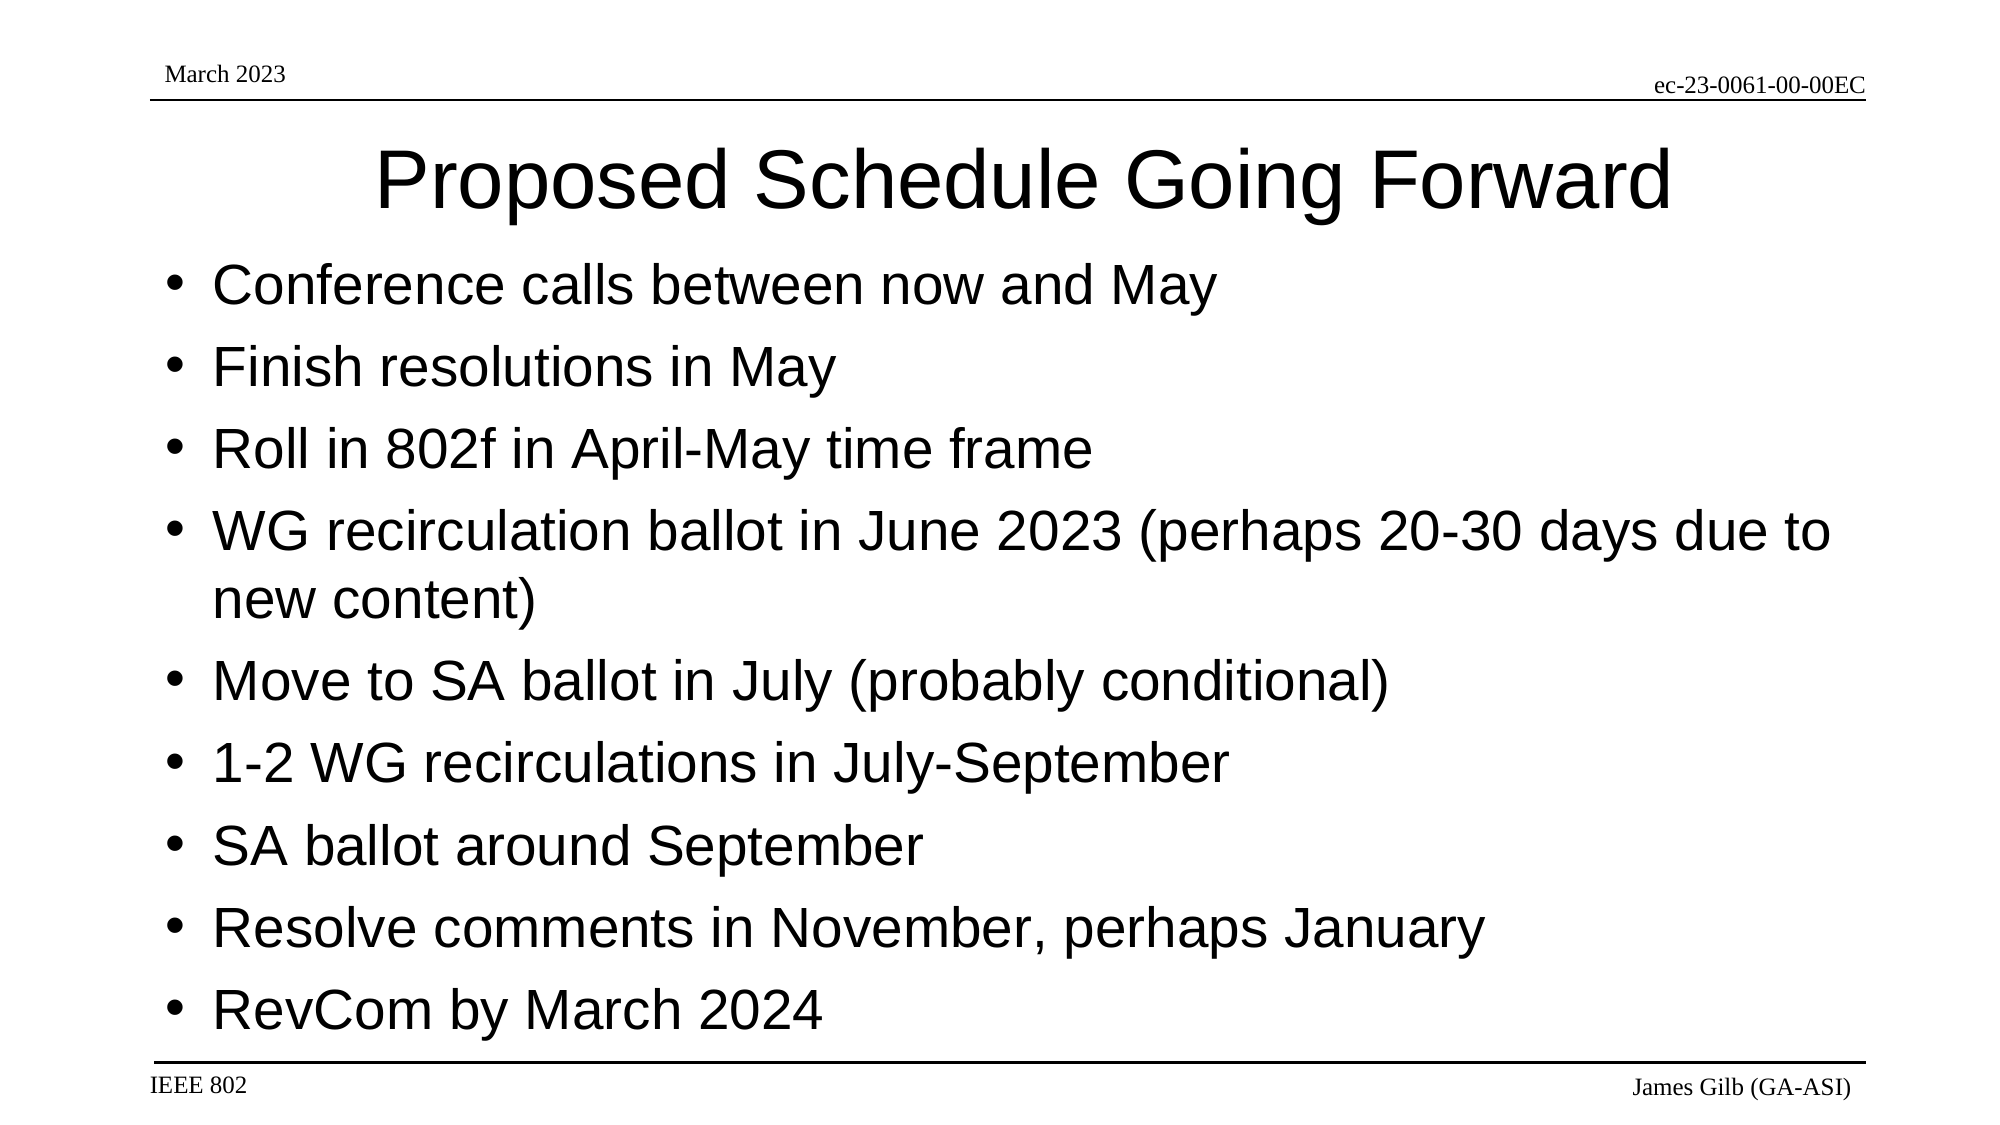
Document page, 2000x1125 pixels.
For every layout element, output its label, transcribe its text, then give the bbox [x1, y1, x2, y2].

title Proposed Schedule Going Forward [149, 112, 1900, 238]
list Conference calls between now and May Finish resolutions in May Roll in 802f in April-May time frame WG recirculation ballot in June 2023 (perhaps 20-30 days due to new content) Move to SA ballot in July (probably conditional) 1-2 WG recirculations in July-September SA ballot around September Resolve comments in November, perhaps January RevCom by March 2024 [149, 239, 1900, 1051]
